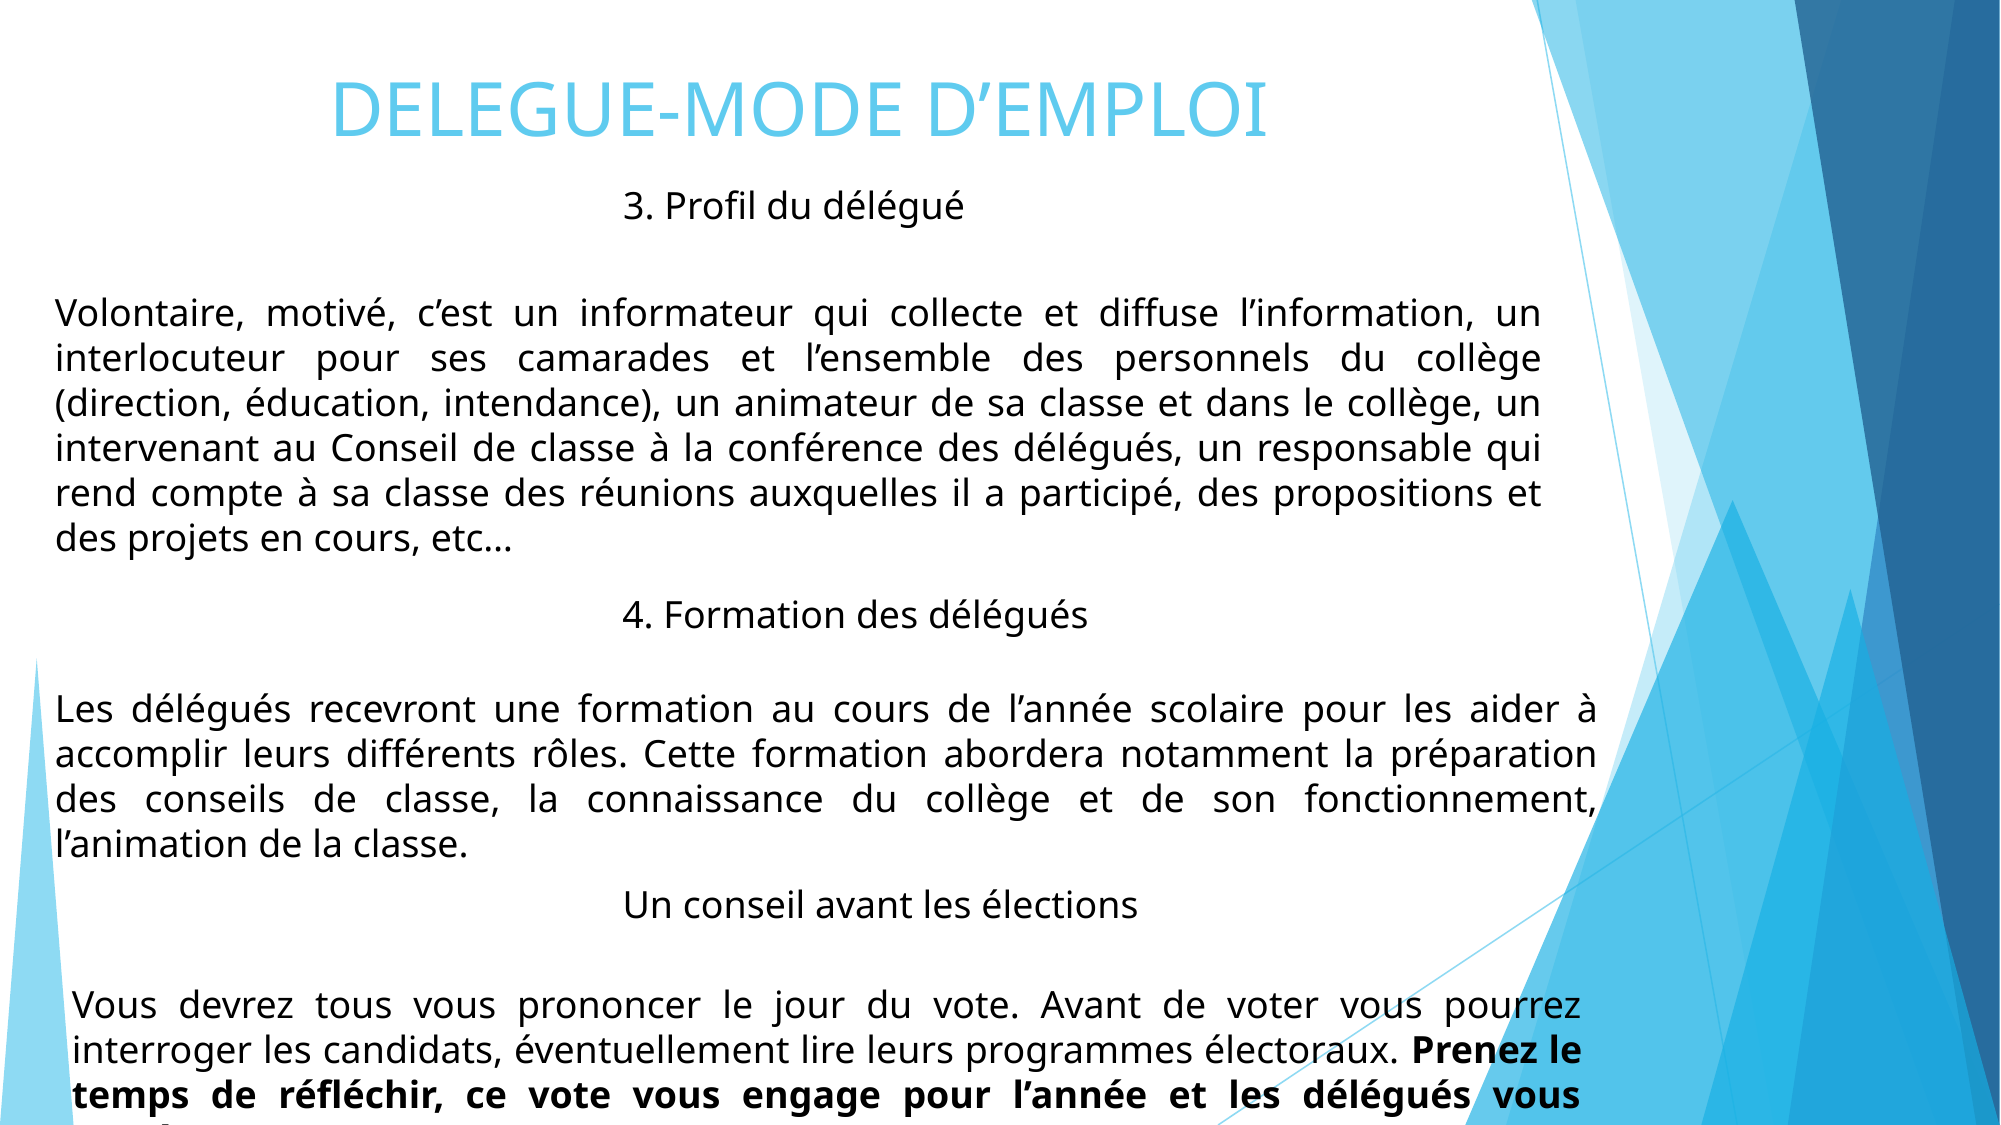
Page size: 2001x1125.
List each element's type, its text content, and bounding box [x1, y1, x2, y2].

title DELEGUE-MODE D’EMPLOI [94, 54, 1505, 160]
text_box Les délégués recevront une formation au cours de l’année scolaire pour les aider à accomplir leurs différents rôles. Cette formation abordera notamment la préparation des conseils de classe, la connaissance du collège et de son fonctionnement, l’animation de la classe. [40, 677, 1615, 872]
text_box 3. Profil du délégué [442, 174, 1157, 235]
text_box Volontaire, motivé, c’est un informateur qui collecte et diffuse l’information, un interlocuteur pour ses camarades et l’ensemble des personnels du collège (direction, éducation, intendance), un animateur de sa classe et dans le collège, un intervenant au Conseil de classe à la conférence des délégués, un responsable qui rend compte à sa classe des réunions auxquelles il a participé, des propositions et des projets en cours, etc… [40, 281, 1559, 566]
text_box 4. Formation des délégués [597, 584, 1203, 644]
text_box Un conseil avant les élections [607, 874, 1157, 934]
text_box Vous devrez tous vous prononcer le jour du vote. Avant de voter vous pourrez interroger les candidats, éventuellement lire leurs programmes électoraux. Prenez le temps de réfléchir, ce vote vous engage pour l’année et les délégués vous représenteront. [57, 973, 1598, 1125]
